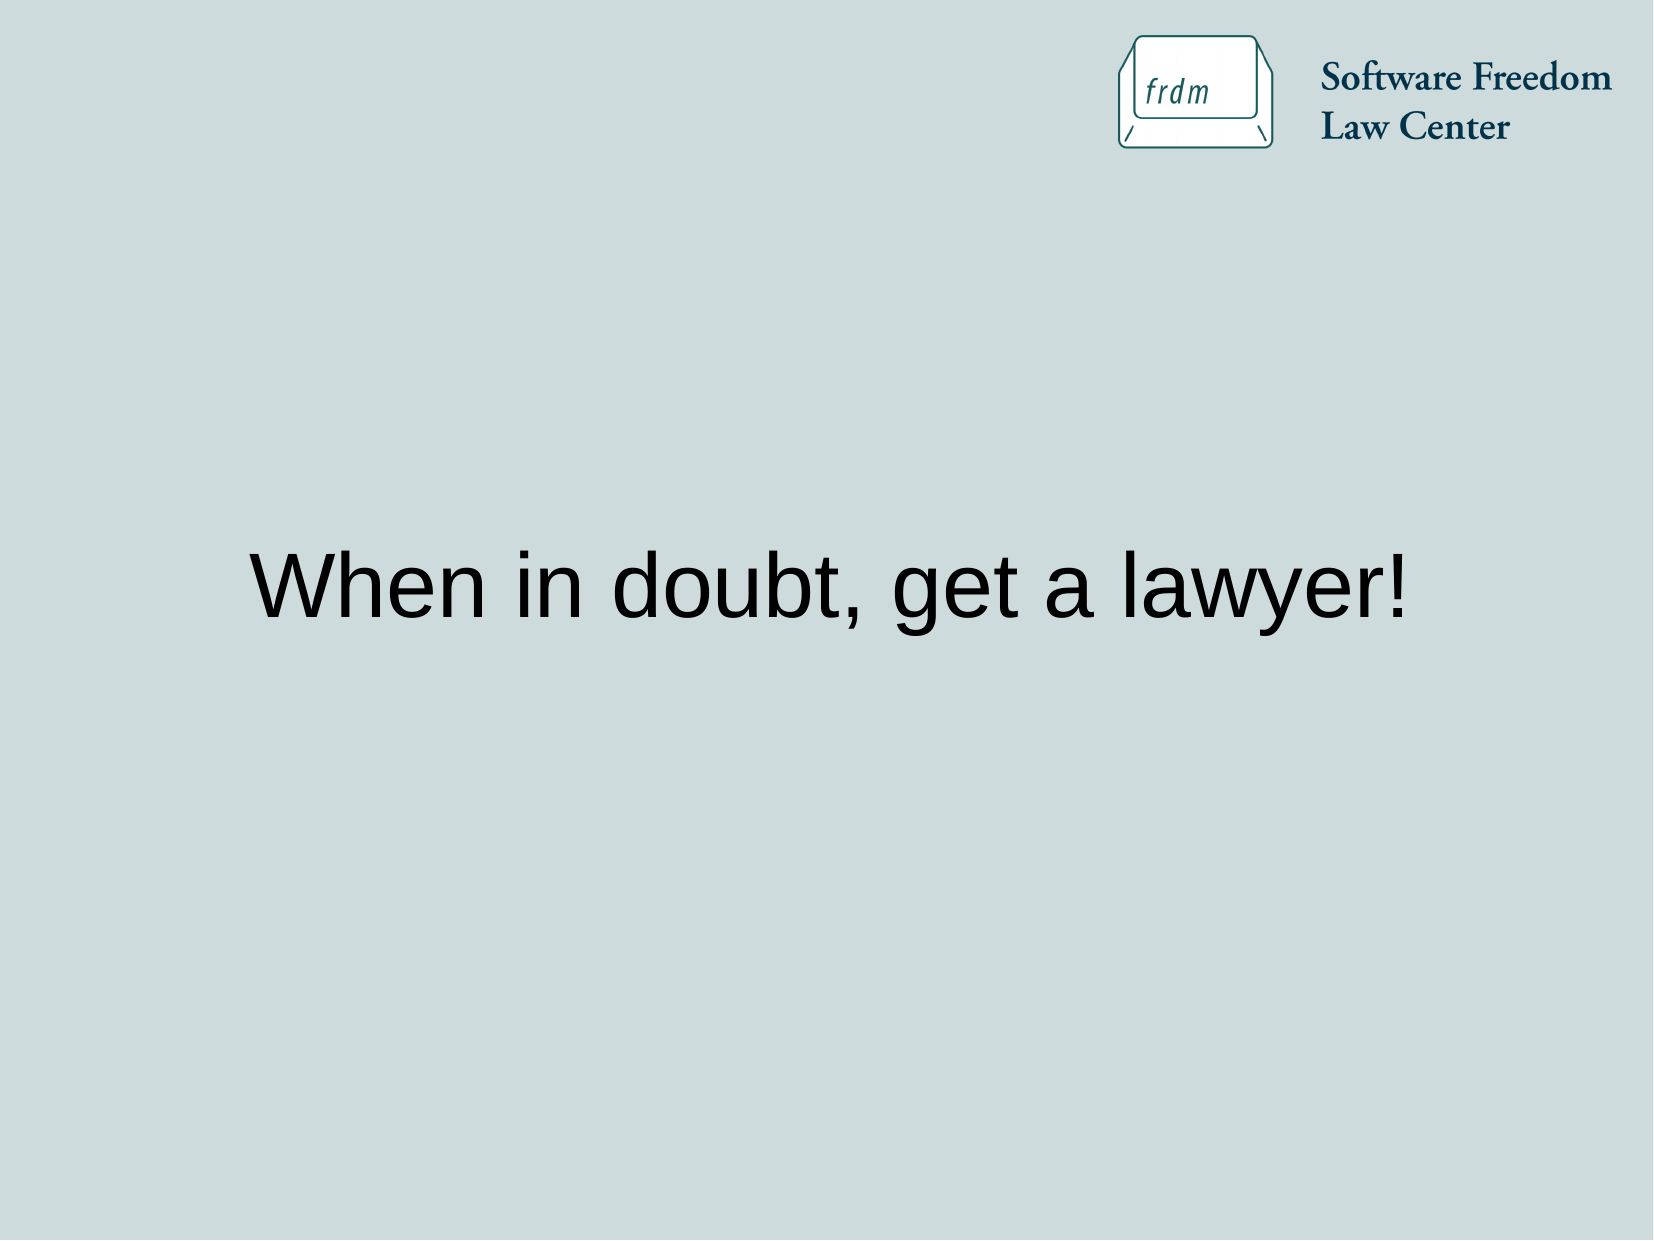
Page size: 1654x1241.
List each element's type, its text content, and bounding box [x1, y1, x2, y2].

picture [1118, 35, 1613, 151]
title When in doubt, get a lawyer! [86, 487, 1576, 680]
